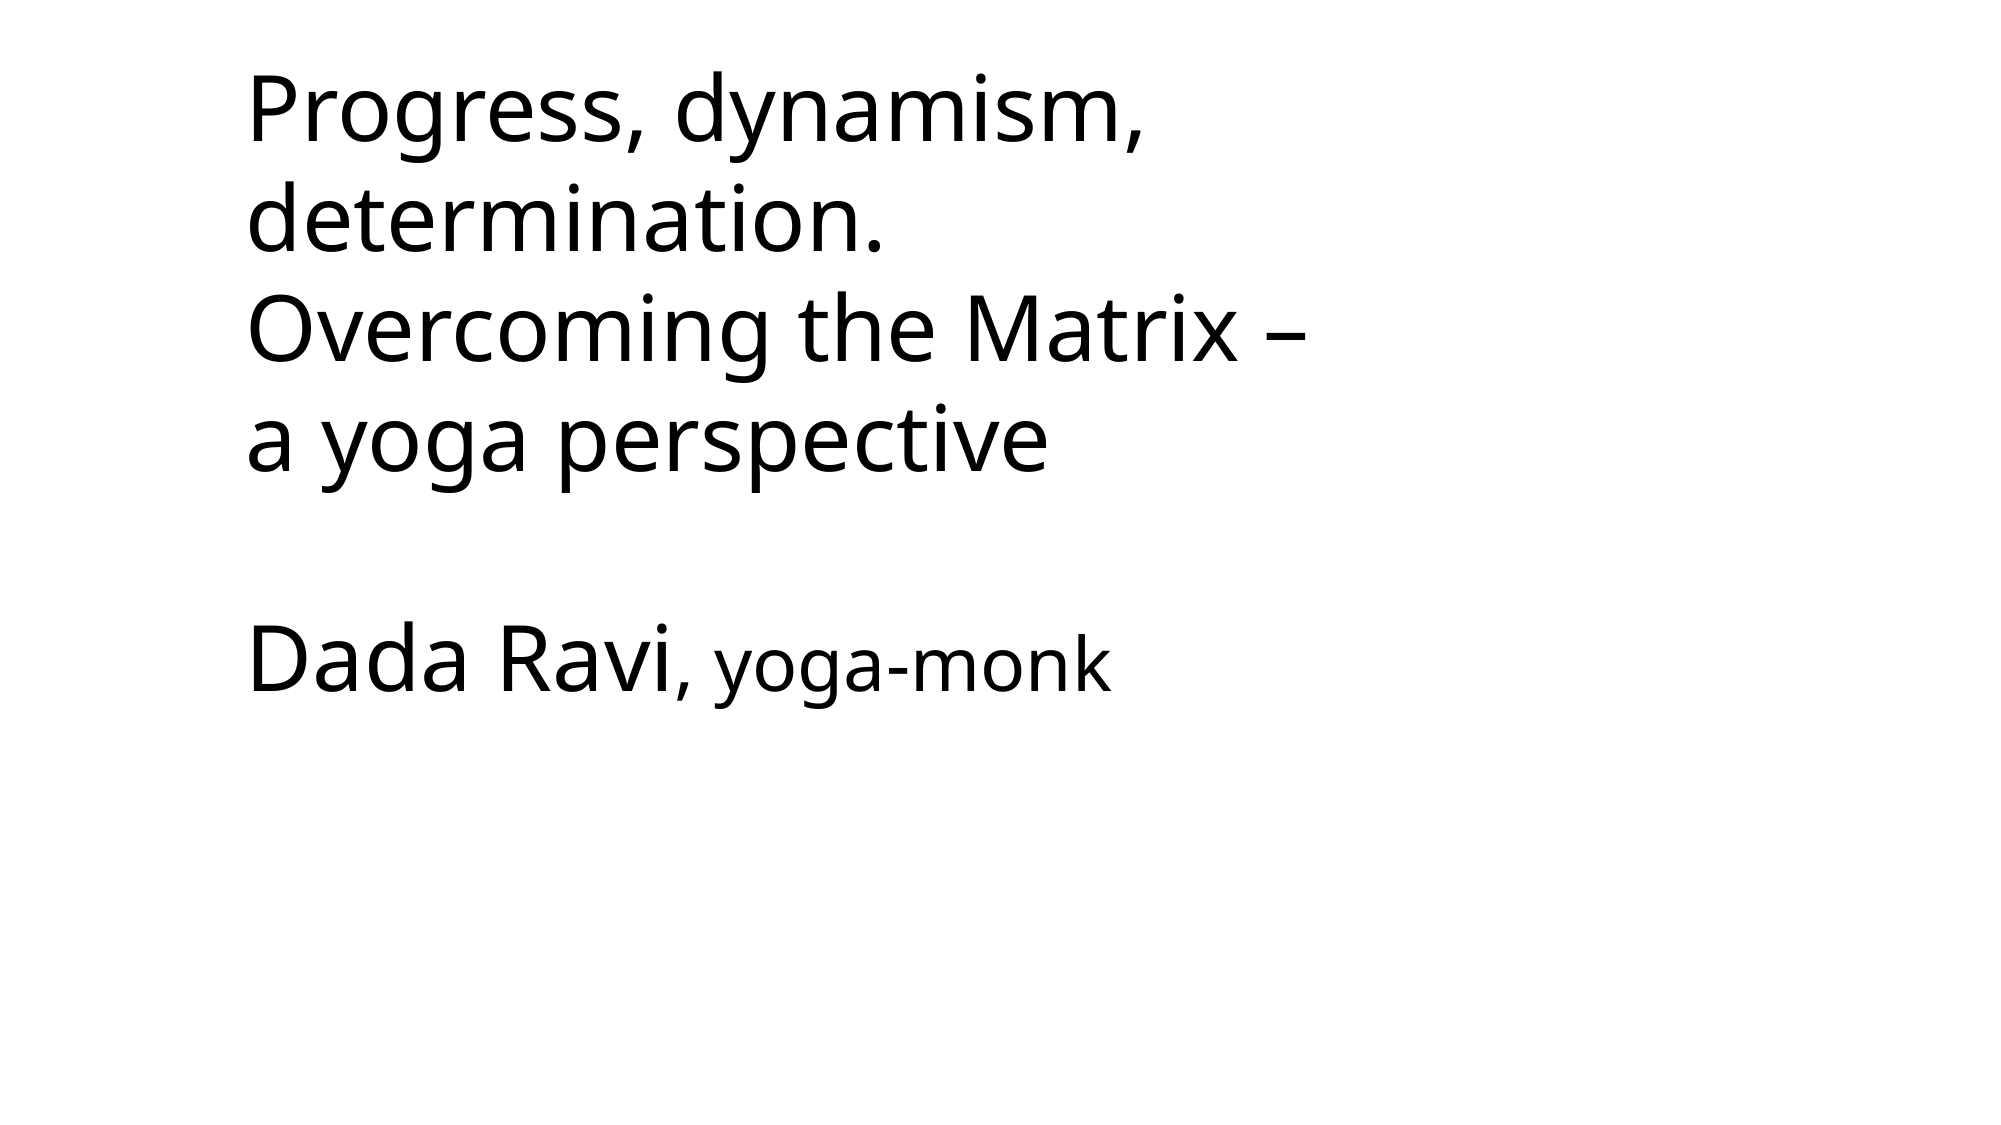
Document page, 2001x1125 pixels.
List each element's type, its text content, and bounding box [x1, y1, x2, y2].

title Progress, dynamism, determination. Overcoming the Matrix – a yoga perspective Dada Ravi, yoga-monk [230, 97, 1770, 663]
